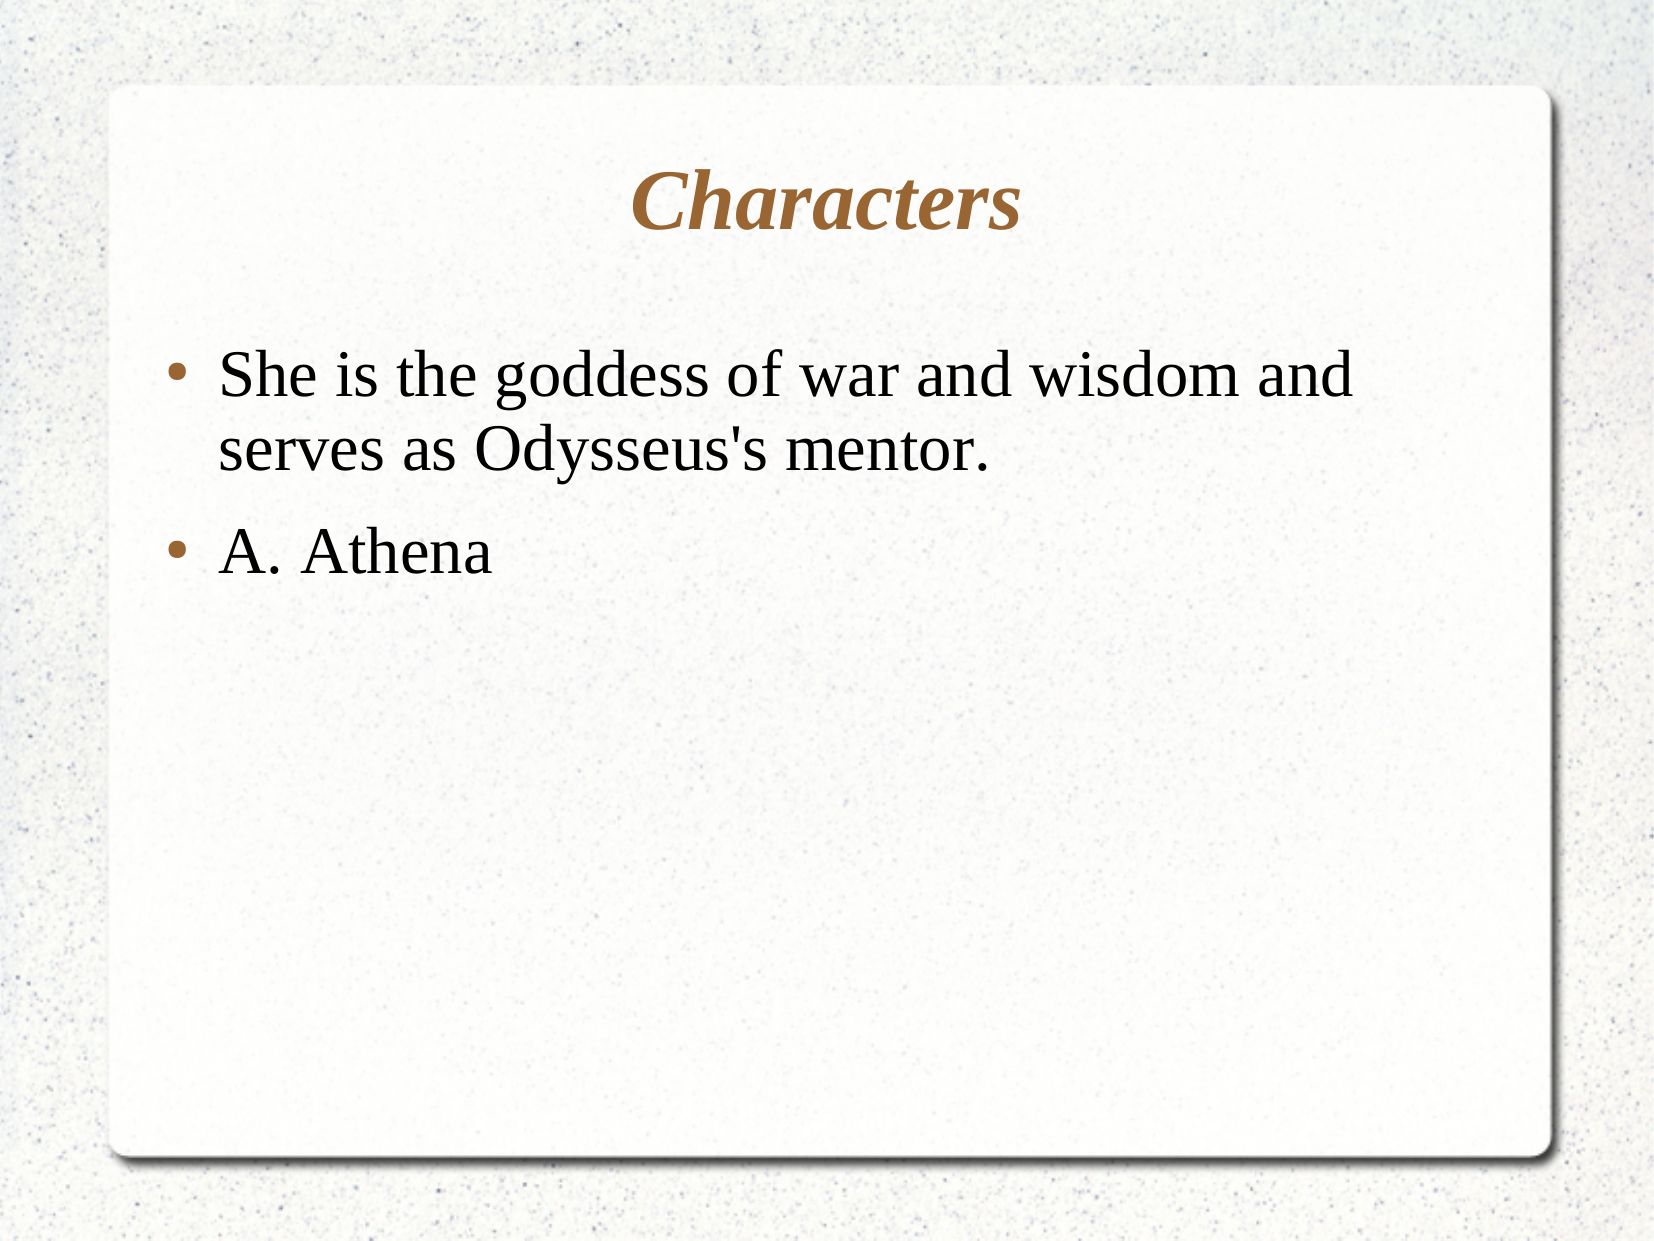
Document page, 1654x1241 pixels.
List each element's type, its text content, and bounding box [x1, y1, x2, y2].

title Characters [118, 96, 1536, 304]
picture [0, 0, 1654, 1241]
list She is the goddess of war and wisdom and serves as Odysseus's mentor. A. Athena [147, 336, 1506, 987]
